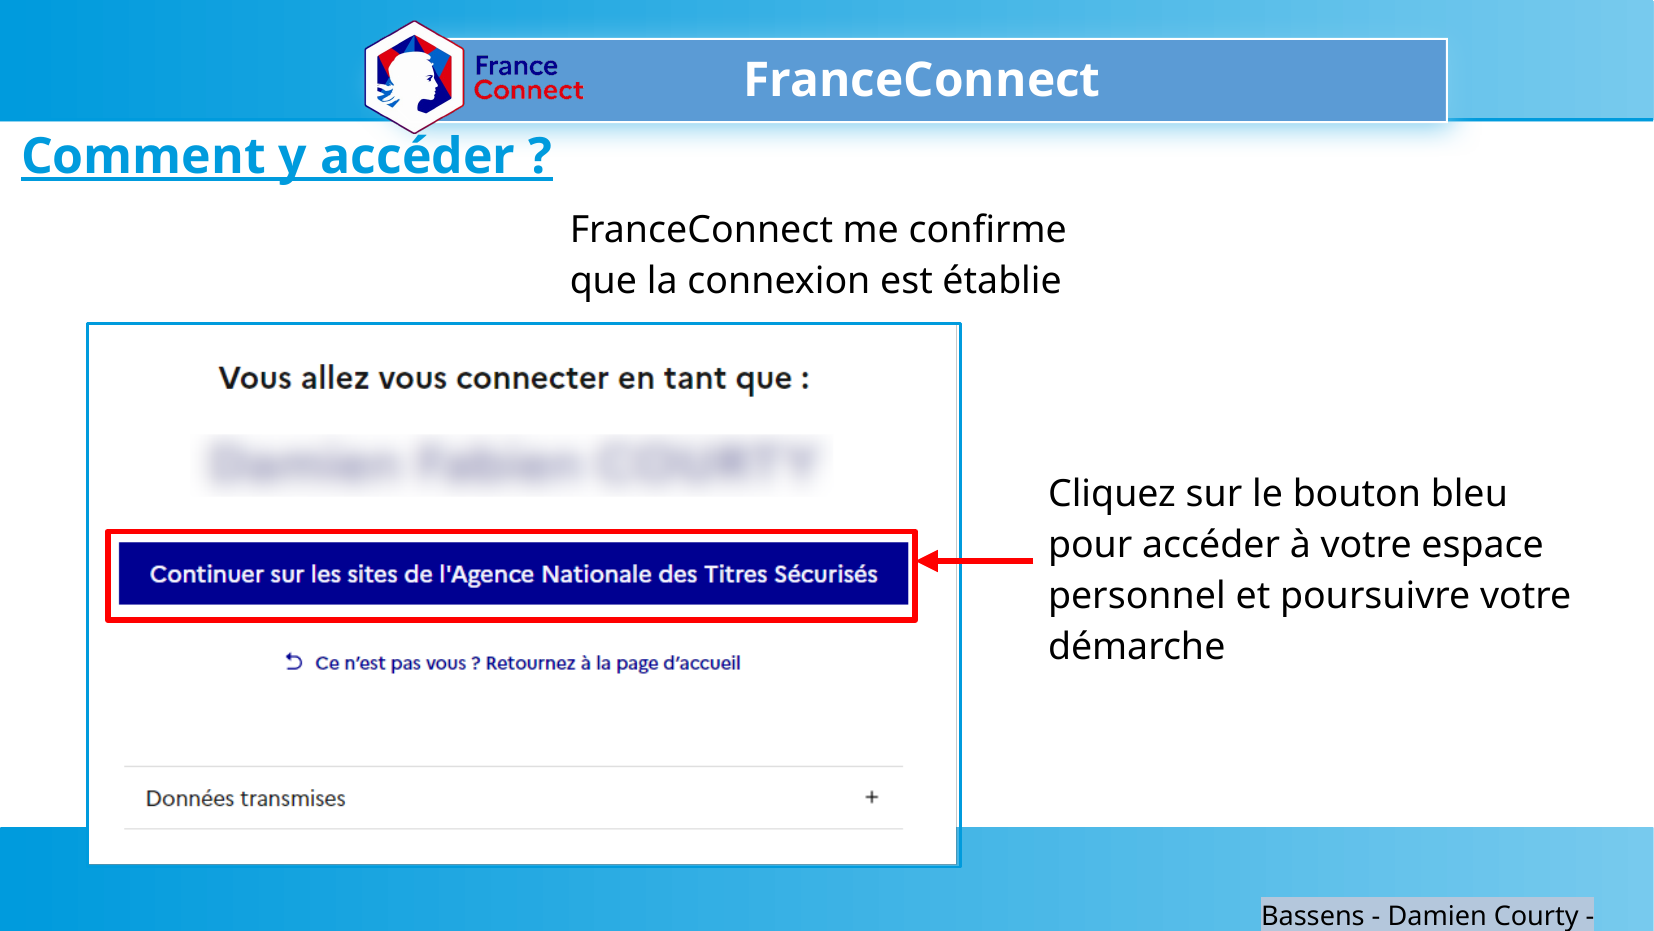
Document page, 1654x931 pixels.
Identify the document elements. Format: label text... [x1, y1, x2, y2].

text_box Cliquez sur le bouton bleu pour accéder à votre espace personnel et poursuivre votre démarche [1033, 458, 1595, 650]
text_box Comment y accéder ? [6, 112, 739, 228]
text_box FranceConnect me confirme que la connexion est établie [555, 194, 1117, 298]
picture [90, 326, 958, 865]
picture [111, 534, 912, 617]
text_box Bassens - Damien Courty - 2024 [1246, 889, 1654, 931]
text_box FranceConnect [586, 38, 1447, 123]
picture [361, 17, 586, 136]
